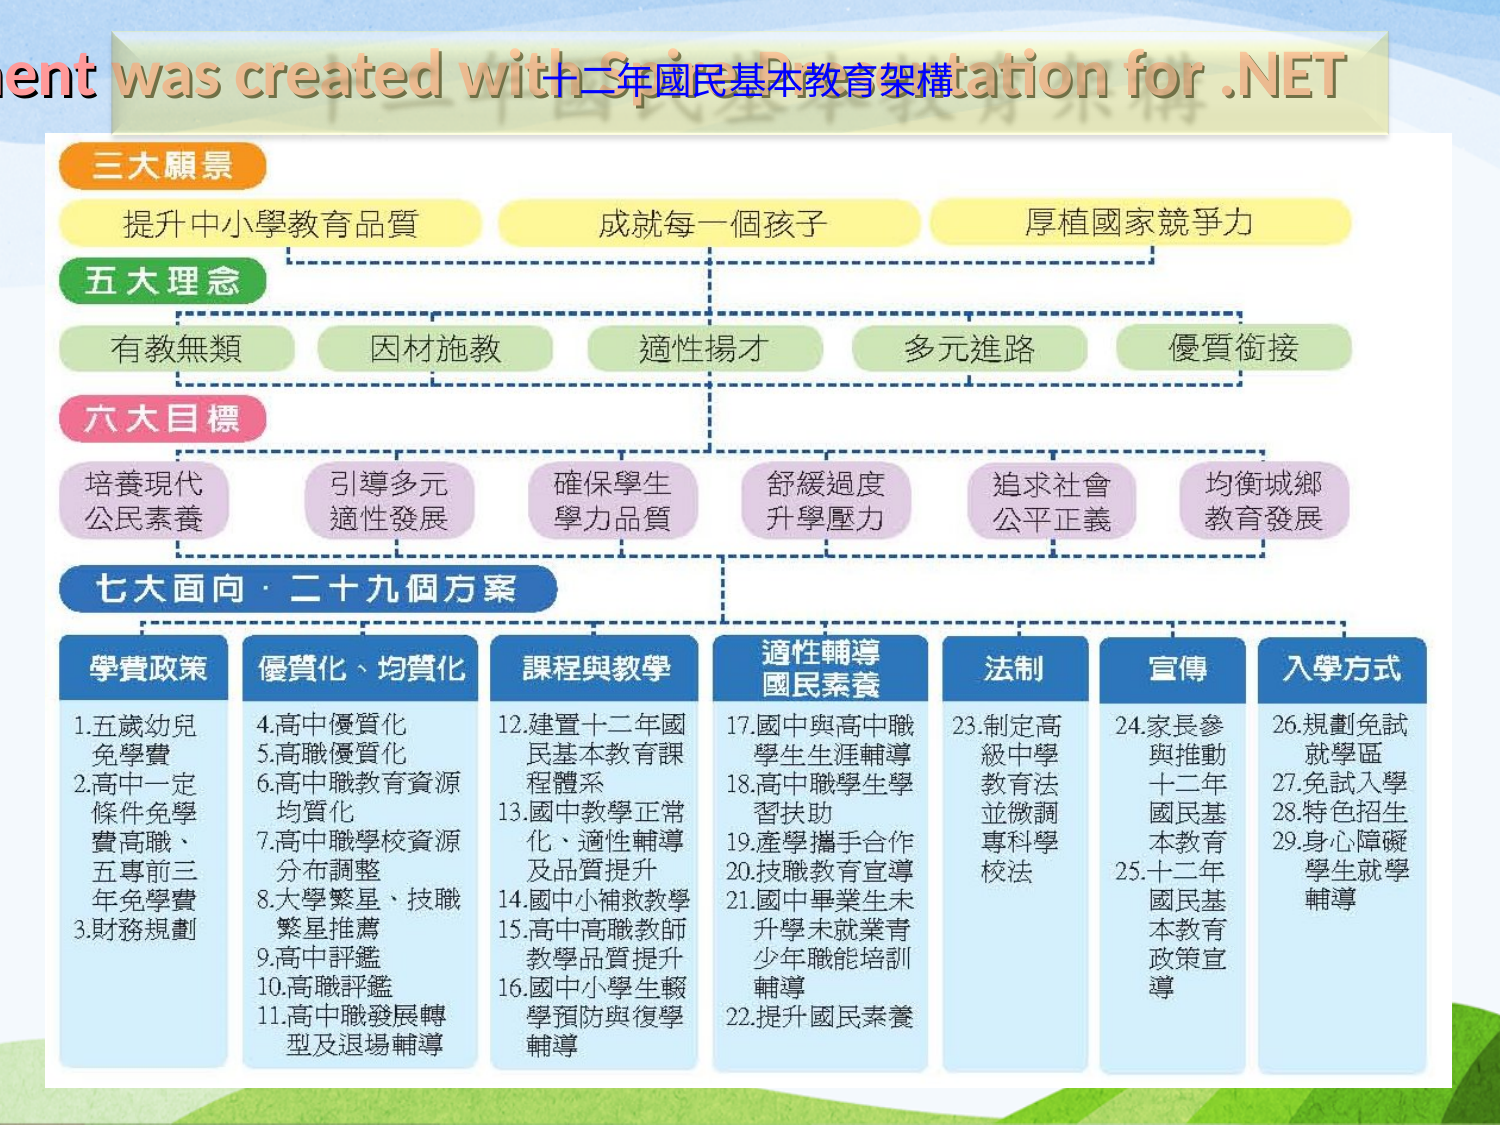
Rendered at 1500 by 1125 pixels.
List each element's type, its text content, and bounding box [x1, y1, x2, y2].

text_box 十二年國民基本教育架構 [110, 29, 1386, 132]
picture [0, 0, 1500, 1125]
